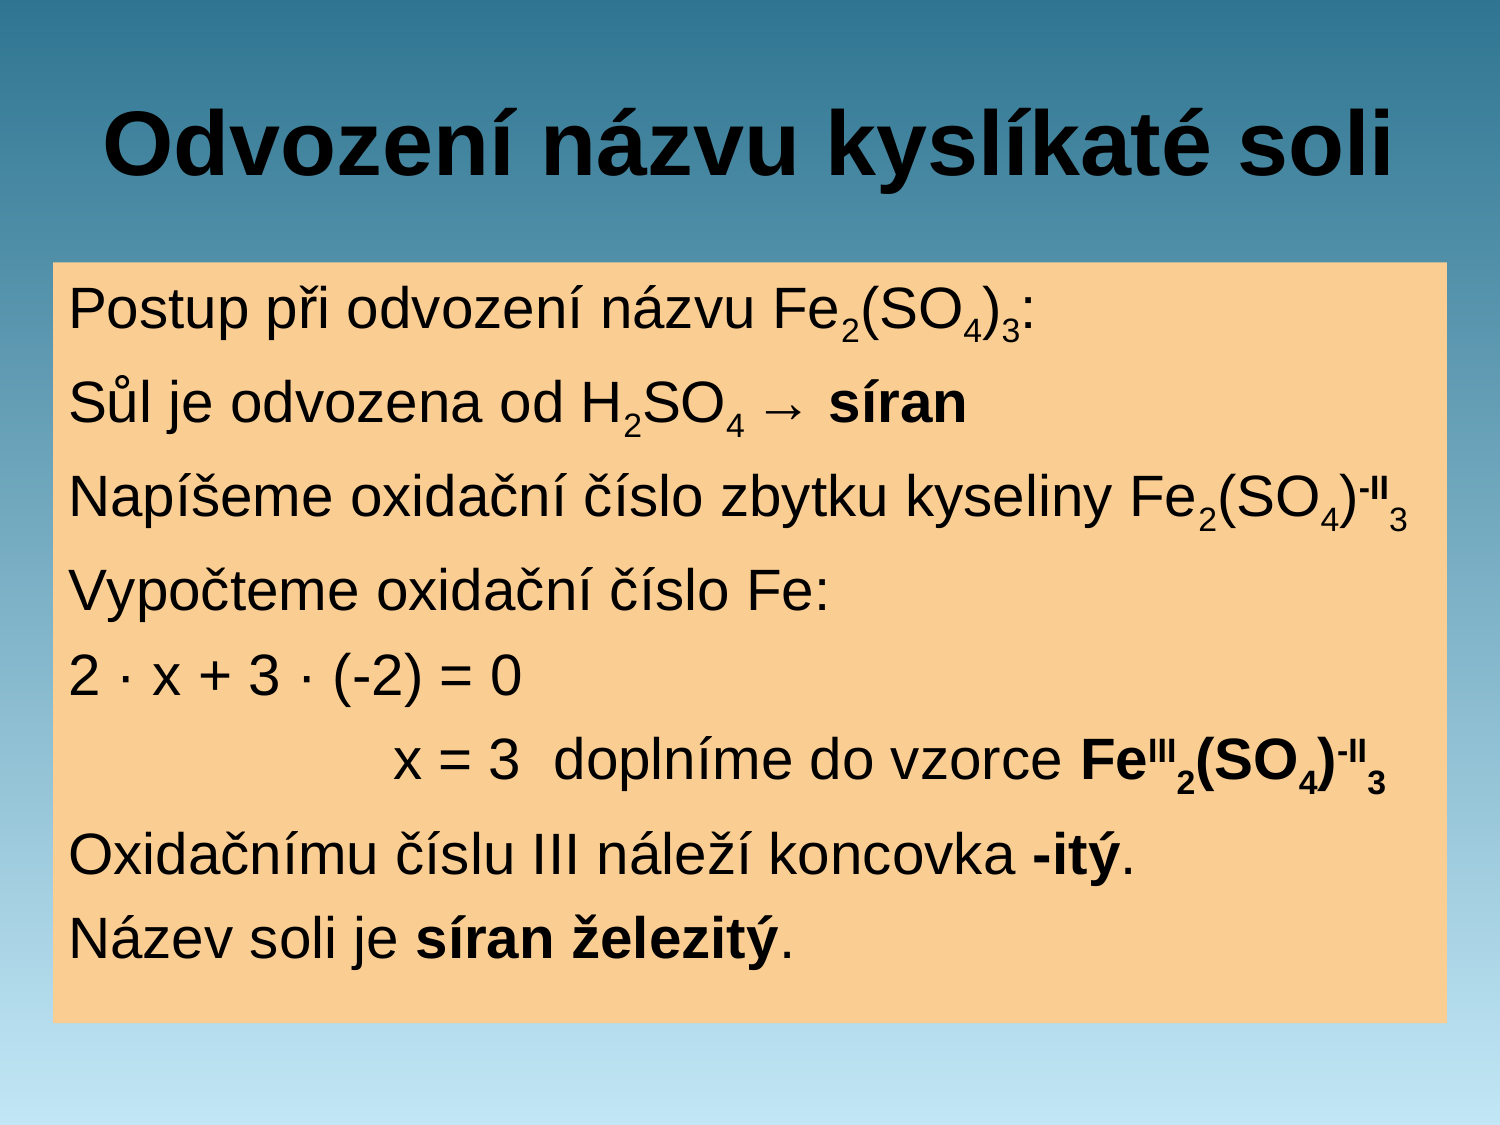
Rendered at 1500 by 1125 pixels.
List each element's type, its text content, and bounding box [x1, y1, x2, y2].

list Postup při odvození názvu Fe2(SO4)3: Sůl je odvozena od H2SO4 → síran Napíšeme oxidační číslo zbytku kyseliny Fe2(SO4)-II3 Vypočteme oxidační číslo Fe: 2 · x + 3 · (-2) = 0 x = 3 doplníme do vzorce FeIII2(SO4)-II3 Oxidačnímu číslu III náleží koncovka -itý. Název soli je síran železitý. [53, 262, 1447, 1024]
title Odvození názvu kyslíkaté soli [75, 45, 1426, 233]
